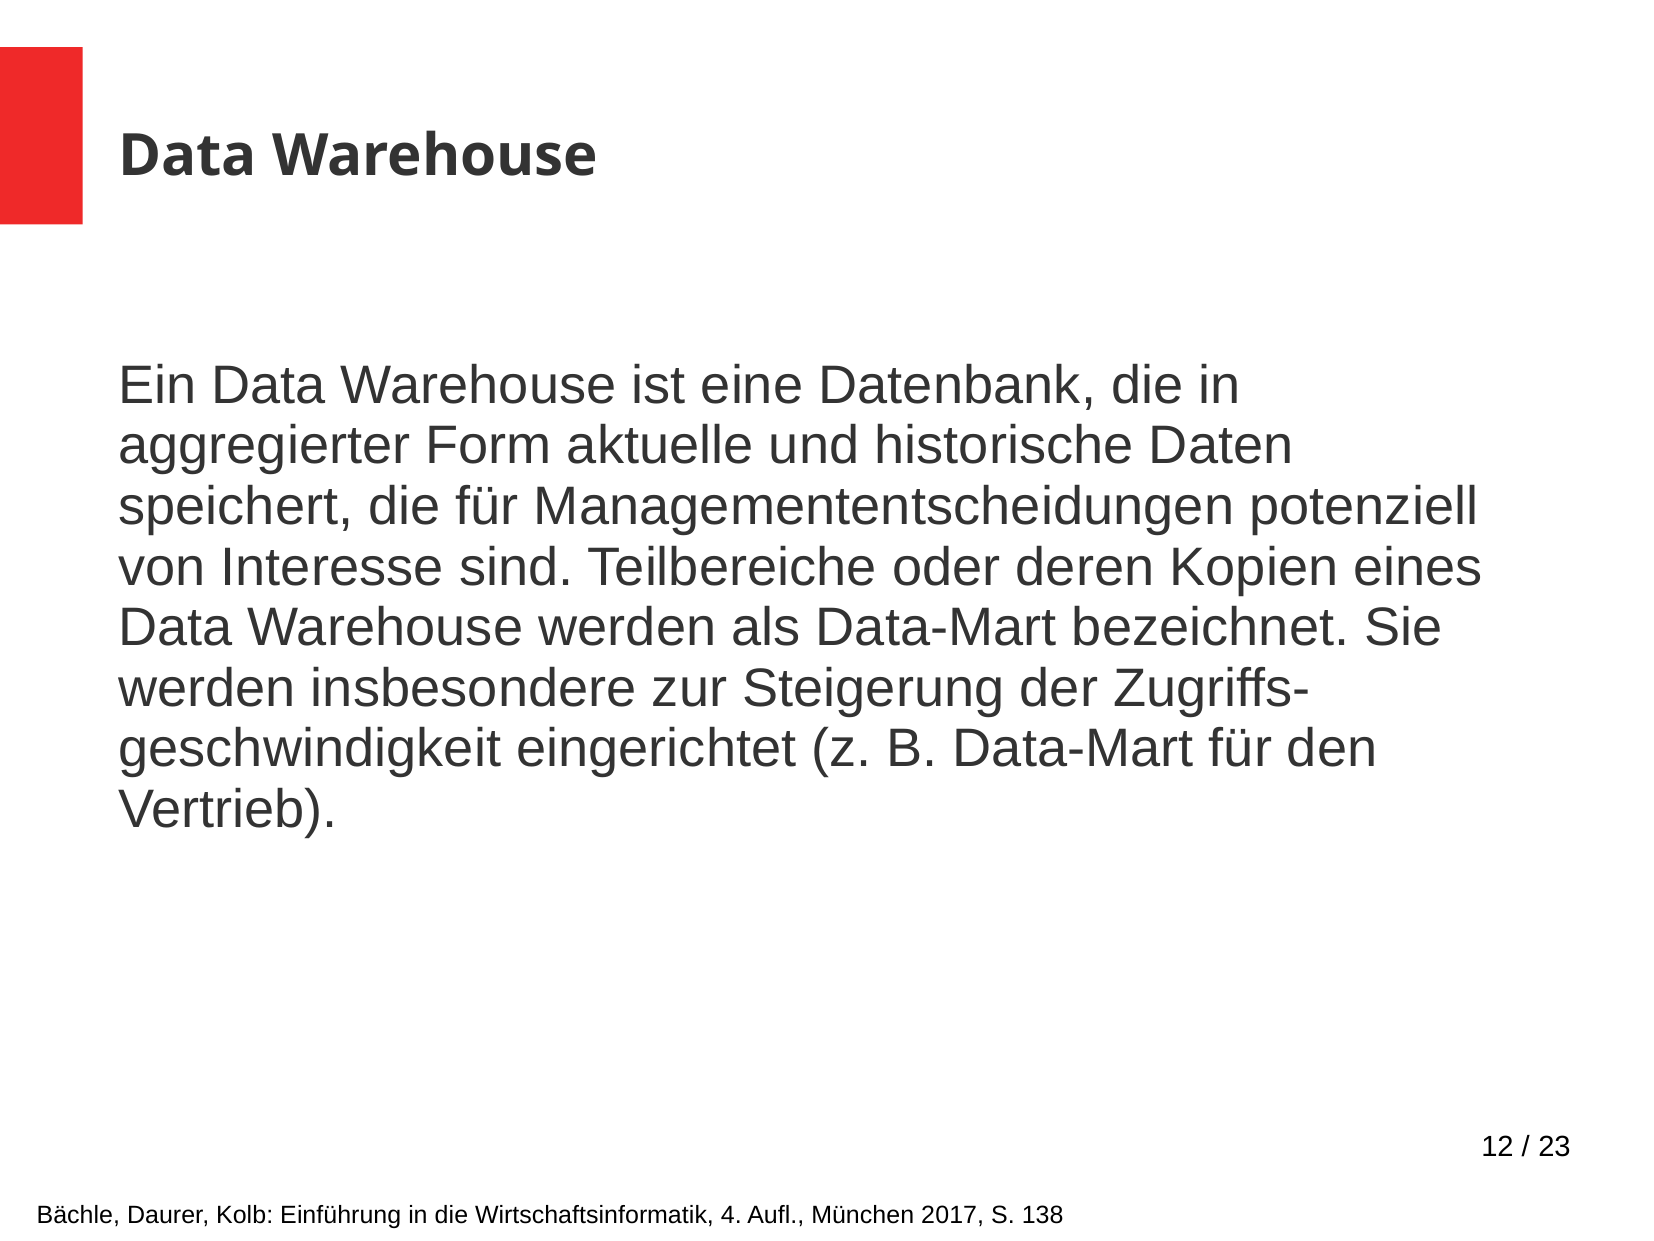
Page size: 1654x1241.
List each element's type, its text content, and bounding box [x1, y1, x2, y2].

list Ein Data Warehouse ist eine Datenbank, die in aggregierter Form aktuelle und historische Daten speichert, die für Managemententscheidungen potenziell von Interesse sind. Teilbereiche oder deren Kopien eines Data Warehouse werden als Data-Mart bezeichnet. Sie werden insbesondere zur Steigerung der Zugriffs-geschwindigkeit eingerichtet (z. B. Data-Mart für den Vertrieb). [118, 354, 1536, 1074]
text_box Bächle, Daurer, Kolb: Einführung in die Wirtschaftsinformatik, 4. Aufl., München 2017, S. 138 [21, 1193, 1084, 1237]
title Data Warehouse [118, 49, 1571, 257]
